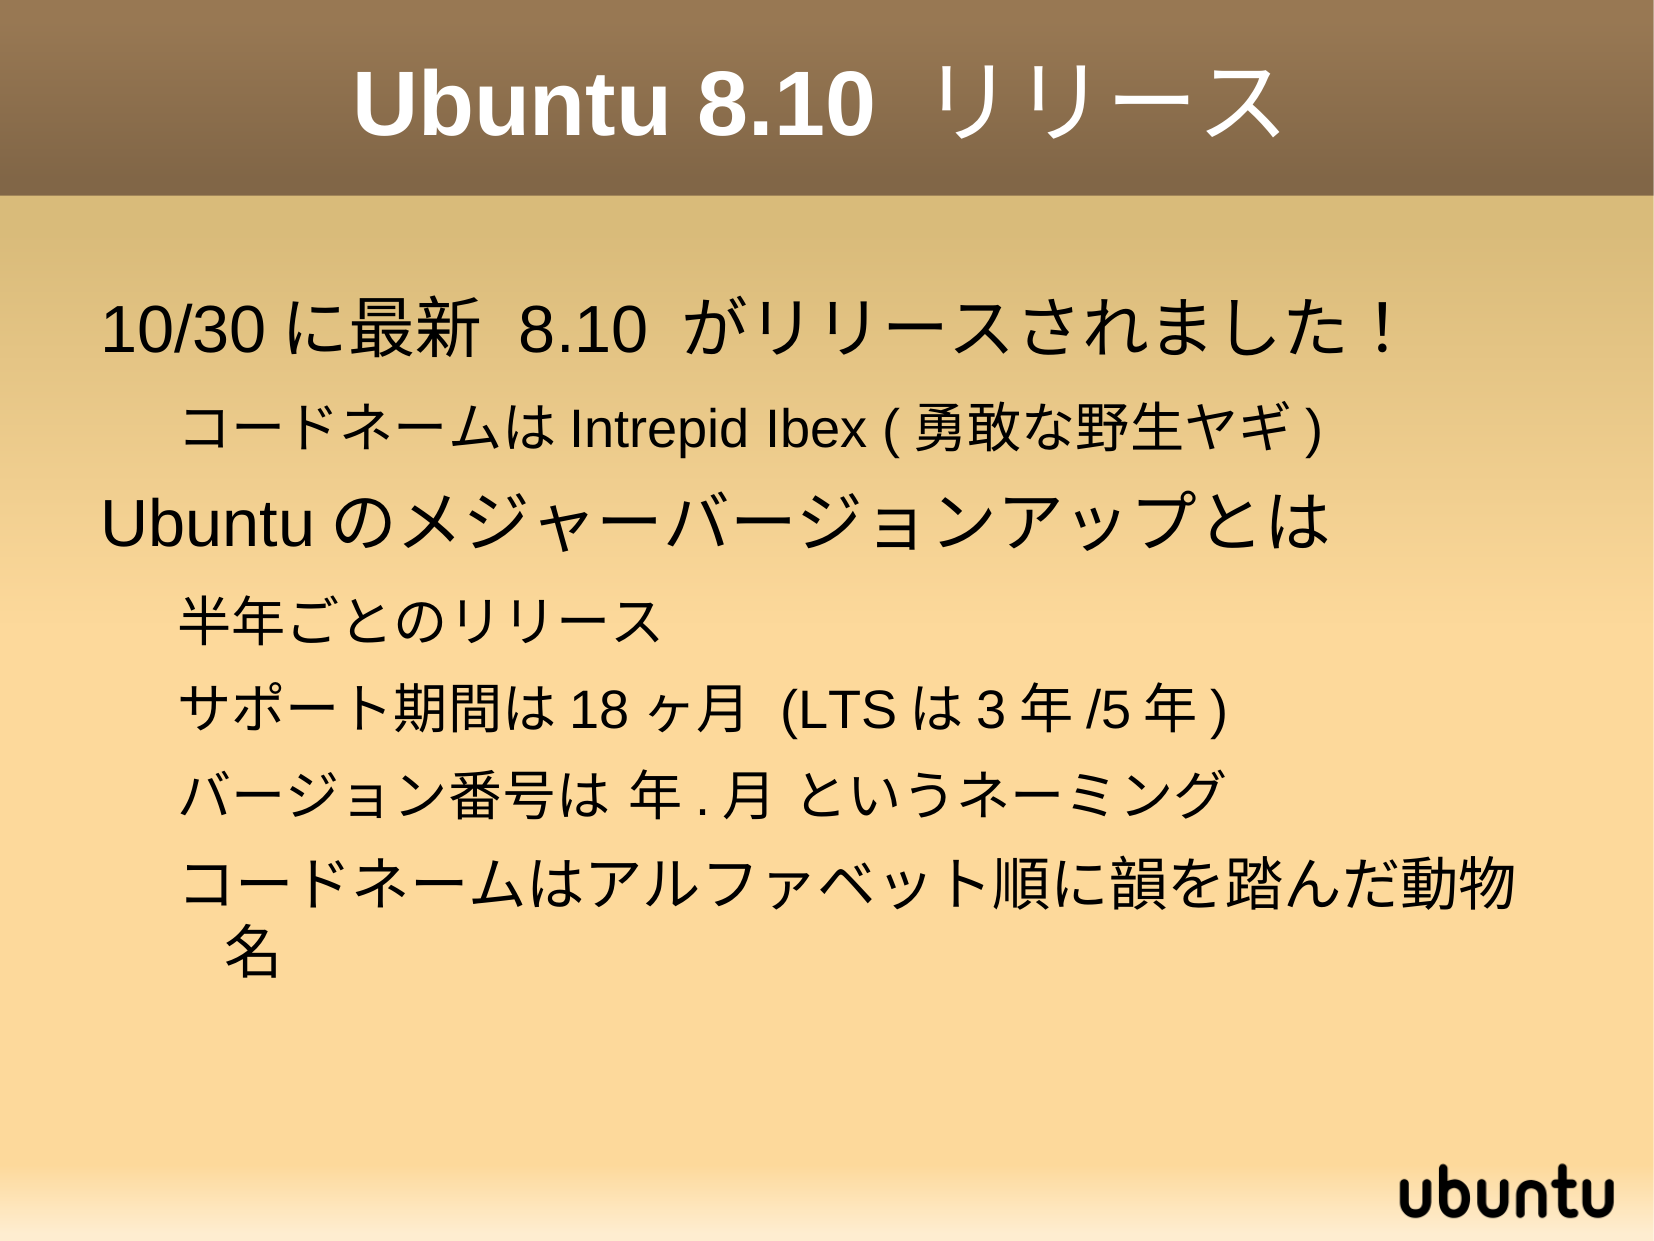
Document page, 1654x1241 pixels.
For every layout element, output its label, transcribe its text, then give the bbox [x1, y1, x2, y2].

list 10/30に最新 8.10 がリリースされました！ コードネームはIntrepid Ibex (勇敢な野生ヤギ) Ubuntuのメジャーバージョンアップとは 半年ごとのリリース サポート期間は18ヶ月 (LTSは3年/5年) バージョン番号は 年.月 というネーミング コードネームはアルファベット順に韻を踏んだ動物名 [82, 290, 1571, 1094]
picture [0, 0, 1654, 1241]
title Ubuntu 8.10 リリース [76, 0, 1565, 208]
